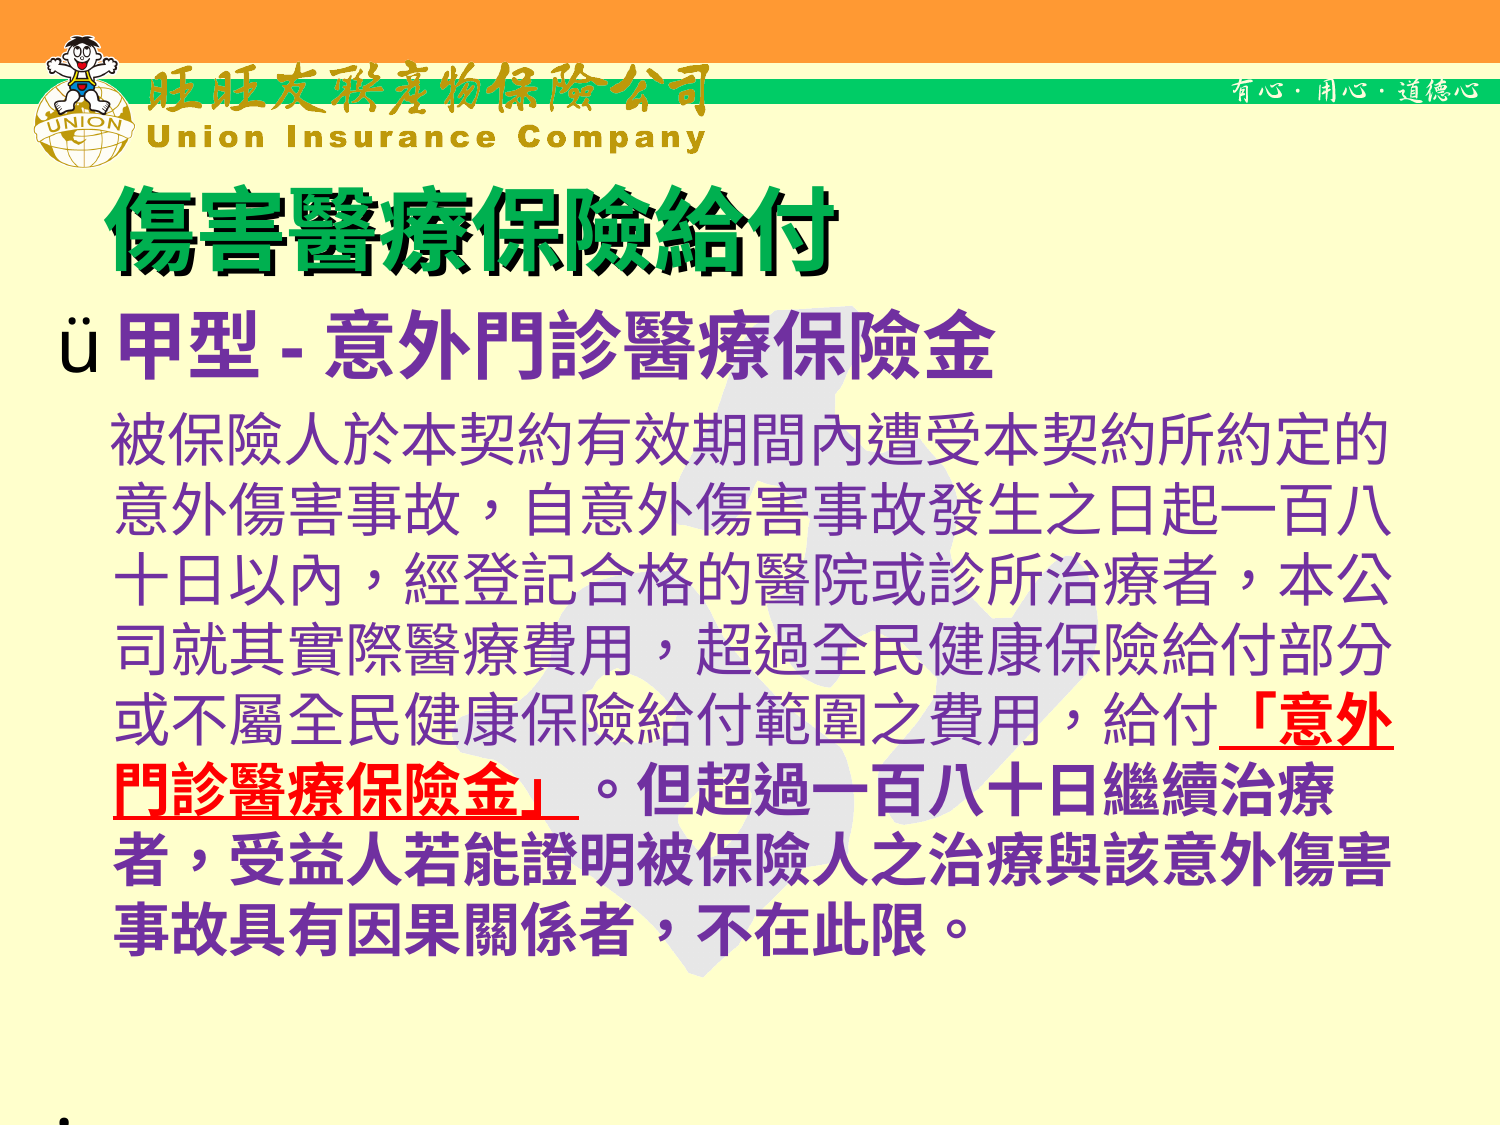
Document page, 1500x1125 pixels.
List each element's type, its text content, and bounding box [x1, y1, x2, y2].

title 傷害醫療保險給付 [88, 164, 1500, 256]
text_box 甲型-意外門診醫療保險金 被保險人於本契約有效期間內遭受本契約所約定的意外傷害事故，自意外傷害事故發生之日起一百八十日以內，經登記合格的醫院或診所治療者，本公司就其實際醫療費用，超過全民健康保險給付部分或不屬全民健康保險給付範圍之費用，給付「意外門診醫療保險金」。但超過一百八十日繼續治療者，受益人若能證明被保險人之治療與該意外傷害事故具有因果關係者，不在此限。 [41, 290, 1447, 1005]
